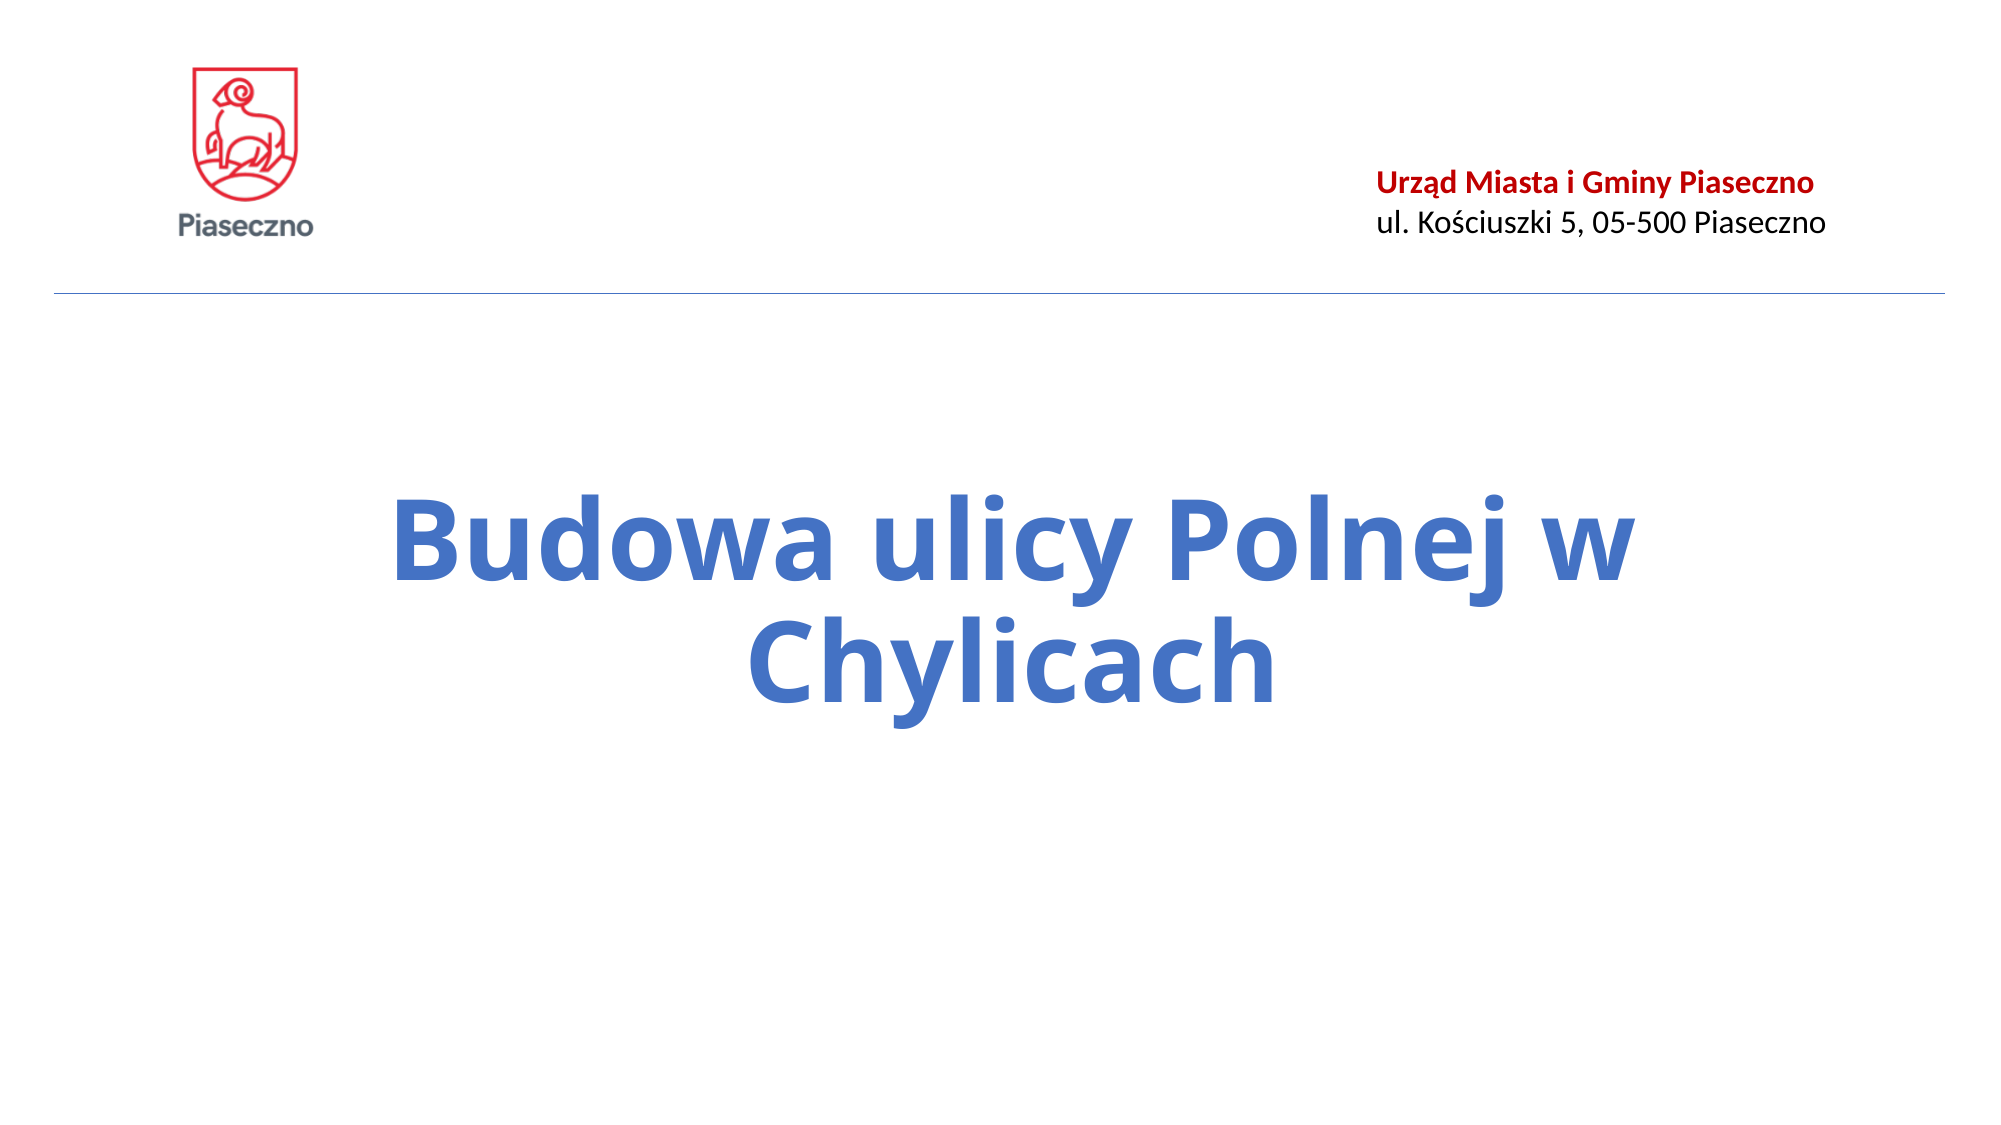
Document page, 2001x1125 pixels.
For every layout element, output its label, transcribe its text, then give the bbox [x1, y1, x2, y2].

text_box Urząd Miasta i Gminy Piaseczno ul. Kościuszki 5, 05-500 Piaseczno [1361, 152, 1932, 292]
title Budowa ulicy Polnej w Chylicach [262, 342, 1763, 734]
picture [177, 65, 315, 240]
